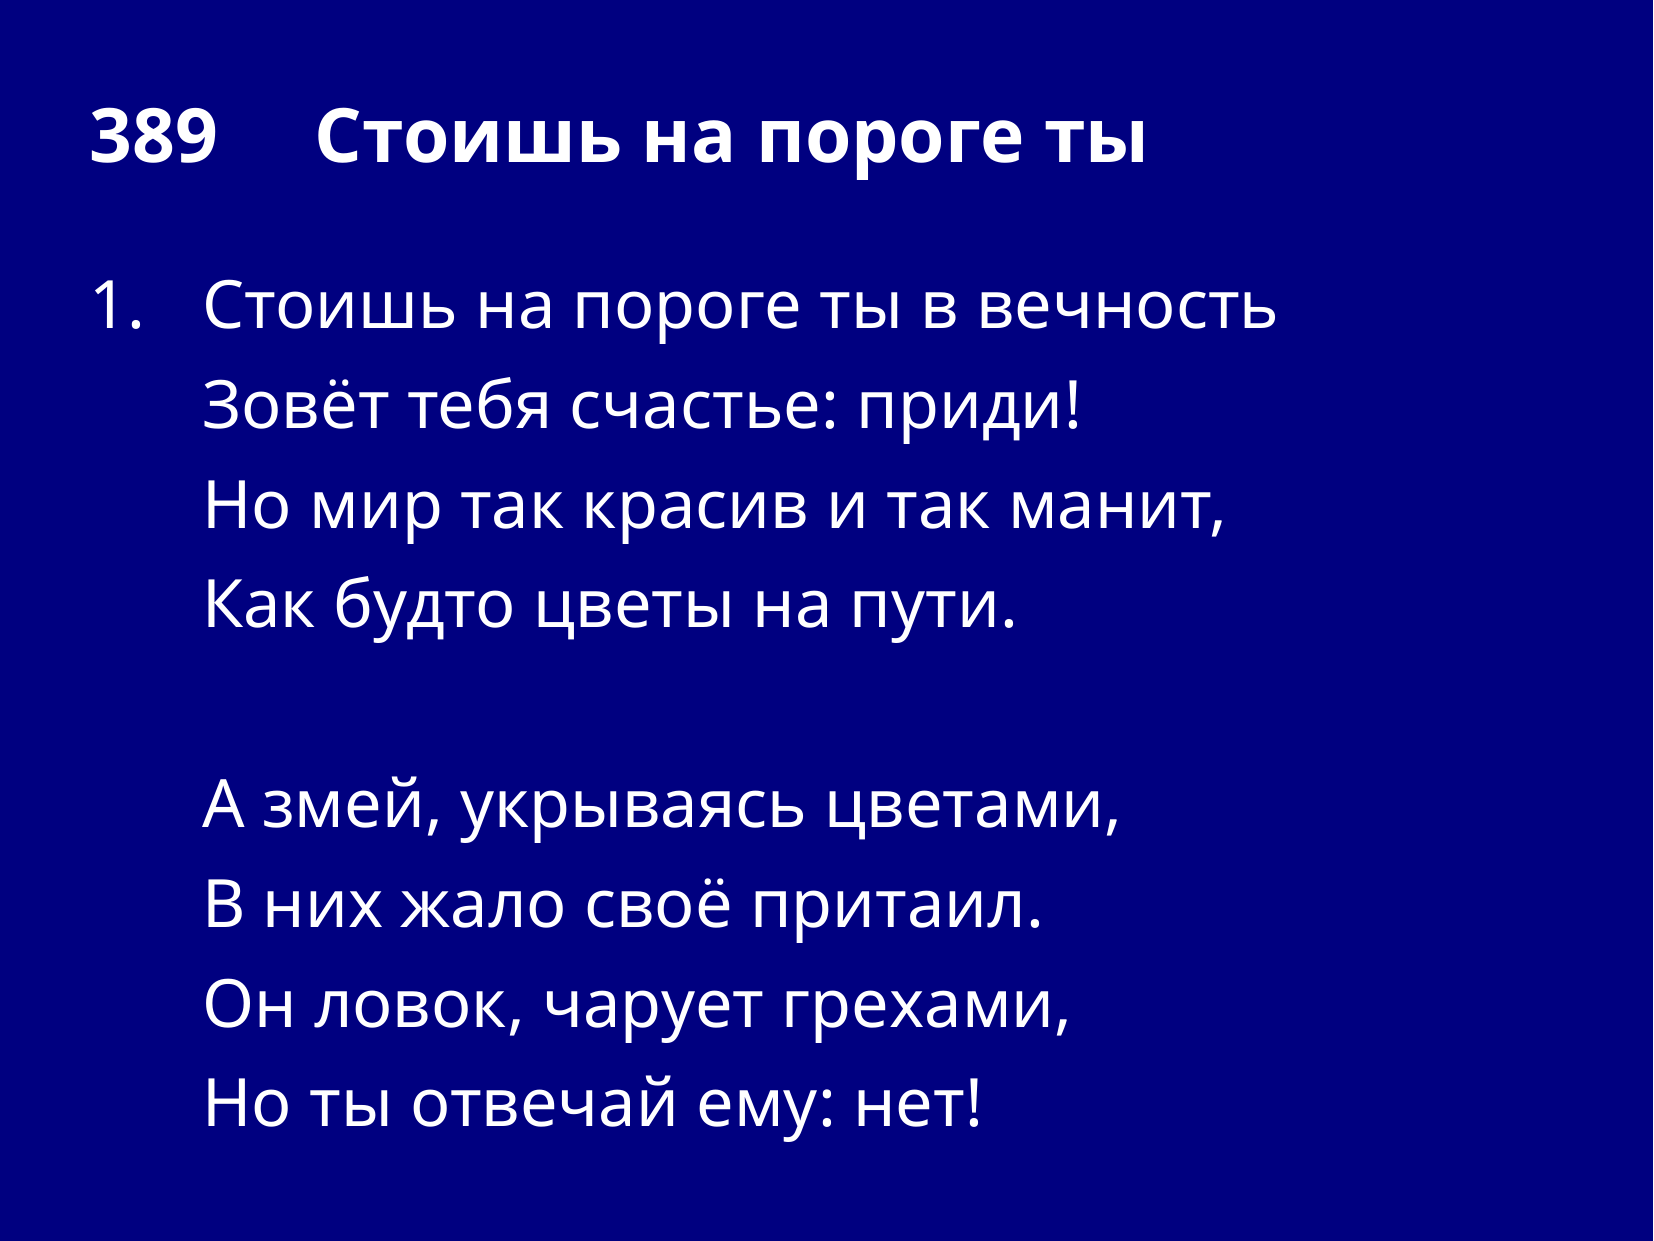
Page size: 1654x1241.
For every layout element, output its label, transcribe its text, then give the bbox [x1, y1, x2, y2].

text_box 389 Стоишь на пороге ты [75, 75, 1576, 188]
text_box 1. Стоишь на пороге ты в вечность Зовёт тебя счастье: приди! Но мир так красив и так манит, Как будто цветы на пути. А змей, укрываясь цветами, В них жало своё притаил. Он ловок, чарует грехами, Но ты отвечай ему: нет! [75, 188, 1576, 1163]
